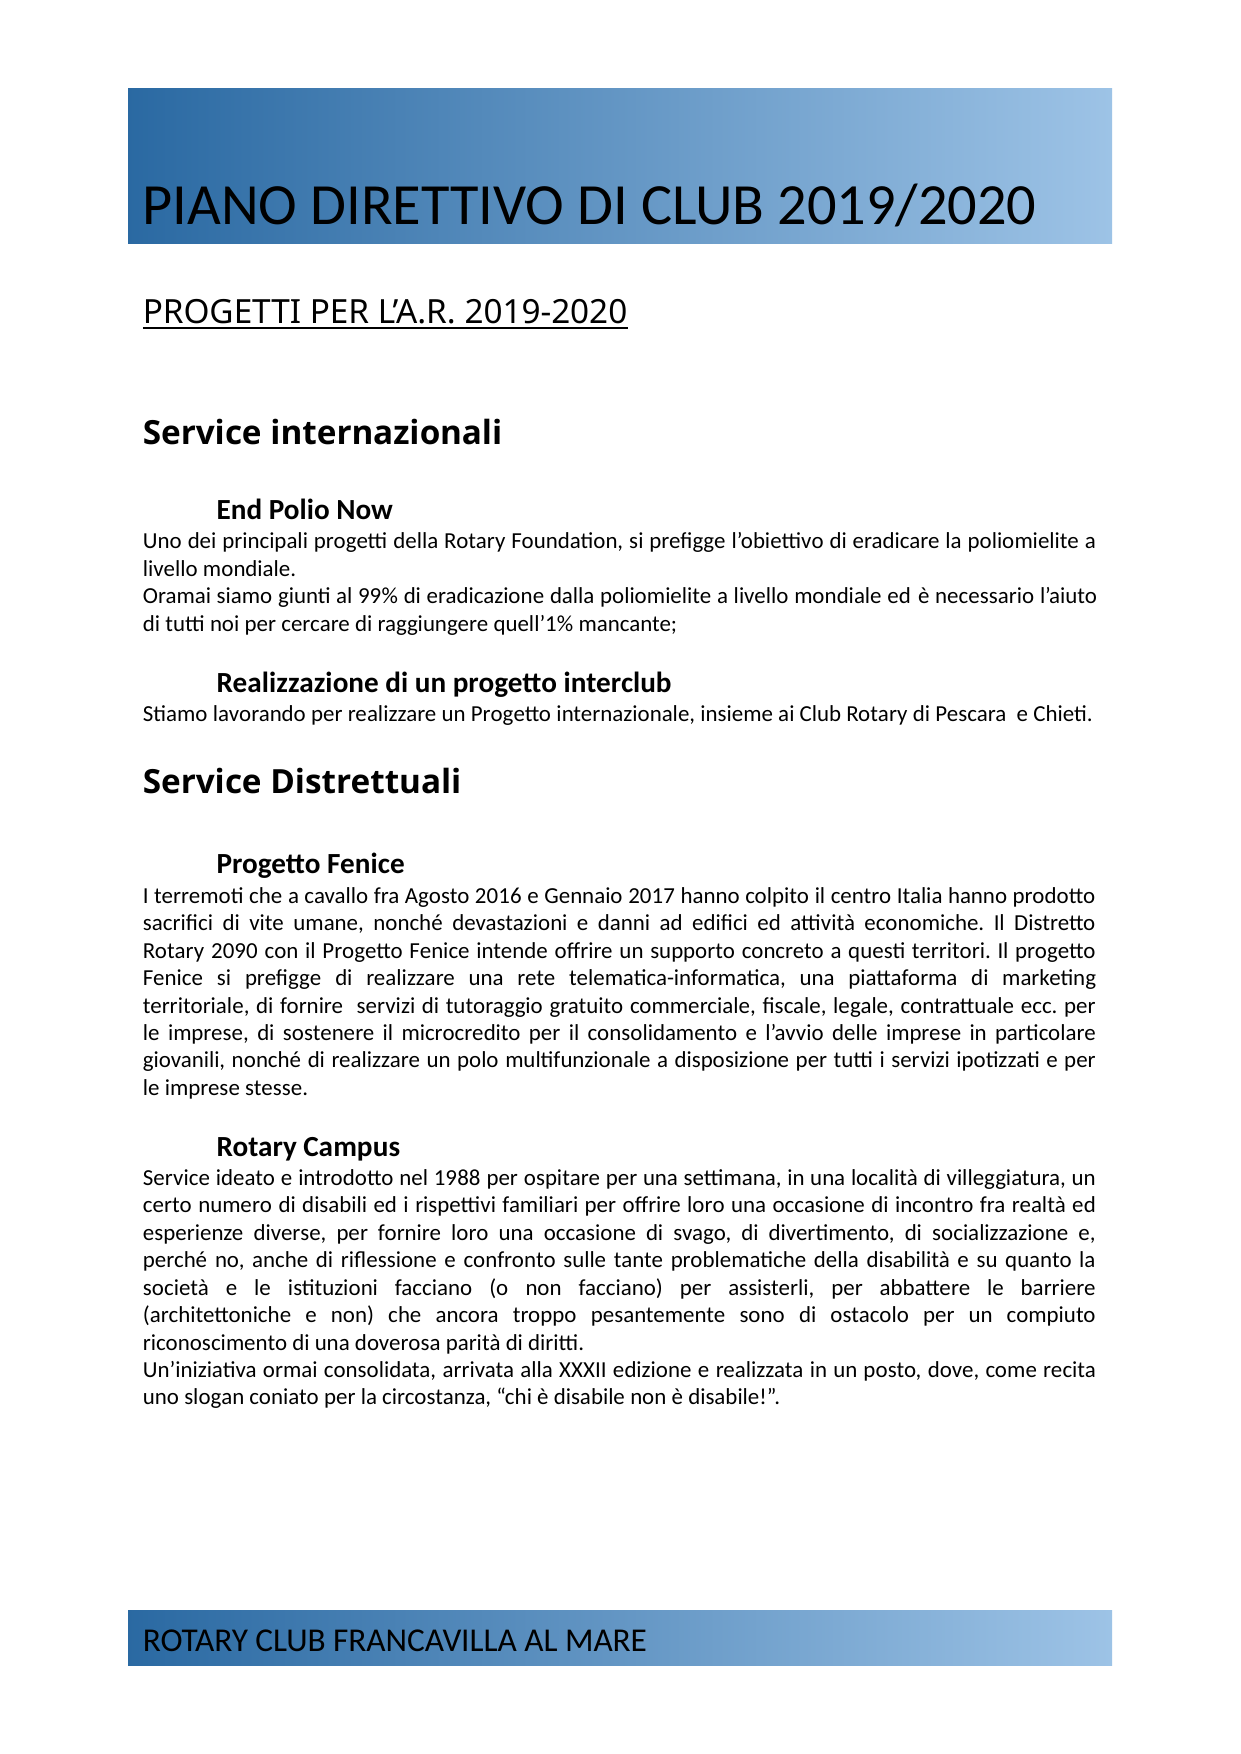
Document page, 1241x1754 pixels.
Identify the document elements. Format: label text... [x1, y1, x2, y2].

text_box ROTARY CLUB FRANCAVILLA AL MARE [128, 1610, 1113, 1666]
text_box PIANO DIRETTIVO DI CLUB 2019/2020 [128, 88, 1113, 243]
text_box PROGETTI PER L’A.R. 2019-2020 Service internazionali End Polio Now Uno dei principali progetti della Rotary Foundation, si prefigge l’obiettivo di eradicare la poliomielite a livello mondiale. Oramai siamo giunti al 99% di eradicazione dalla poliomielite a livello mondiale ed è necessario l’aiuto di tutti noi per cercare di raggiungere quell’1% mancante; Realizzazione di un progetto interclub Stiamo lavorando per realizzare un Progetto internazionale, insieme ai Club Rotary di Pescara e Chieti. Service Distrettuali Progetto Fenice I terremoti che a cavallo fra Agosto 2016 e Gennaio 2017 hanno colpito il centro Italia hanno prodotto sacrifici di vite umane, nonché devastazioni e danni ad edifici ed attività economiche. Il Distretto Rotary 2090 con il Progetto Fenice intende offrire un supporto concreto a questi territori. Il progetto Fenice si prefigge di realizzare una rete telematica-informatica, una piattaforma di marketing territoriale, di fornire servizi di tutoraggio gratuito commerciale, fiscale, legale, contrattuale ecc. per le imprese, di sostenere il microcredito per il consolidamento e l’avvio delle imprese in particolare giovanili, nonché di realizzare un polo multifunzionale a disposizione per tutti i servizi ipotizzati e per le imprese stesse. Rotary Campus Service ideato e introdotto nel 1988 per ospitare per una settimana, in una località di villeggiatura, un certo numero di disabili ed i rispettivi familiari per offrire loro una occasione di incontro fra realtà ed esperienze diverse, per fornire loro una occasione di svago, di divertimento, di socializzazione e, perché no, anche di riflessione e confronto sulle tante problematiche della disabilità e su quanto la società e le istituzioni facciano (o non facciano) per assisterli, per abbattere le barriere (architettoniche e non) che ancora troppo pesantemente sono di ostacolo per un compiuto riconoscimento di una doverosa parità di diritti. Un’iniziativa ormai consolidata, arrivata alla XXXII edizione e realizzata in un posto, dove, come recita uno slogan coniato per la circostanza, “chi è disabile non è disabile!”. [128, 243, 1113, 1515]
